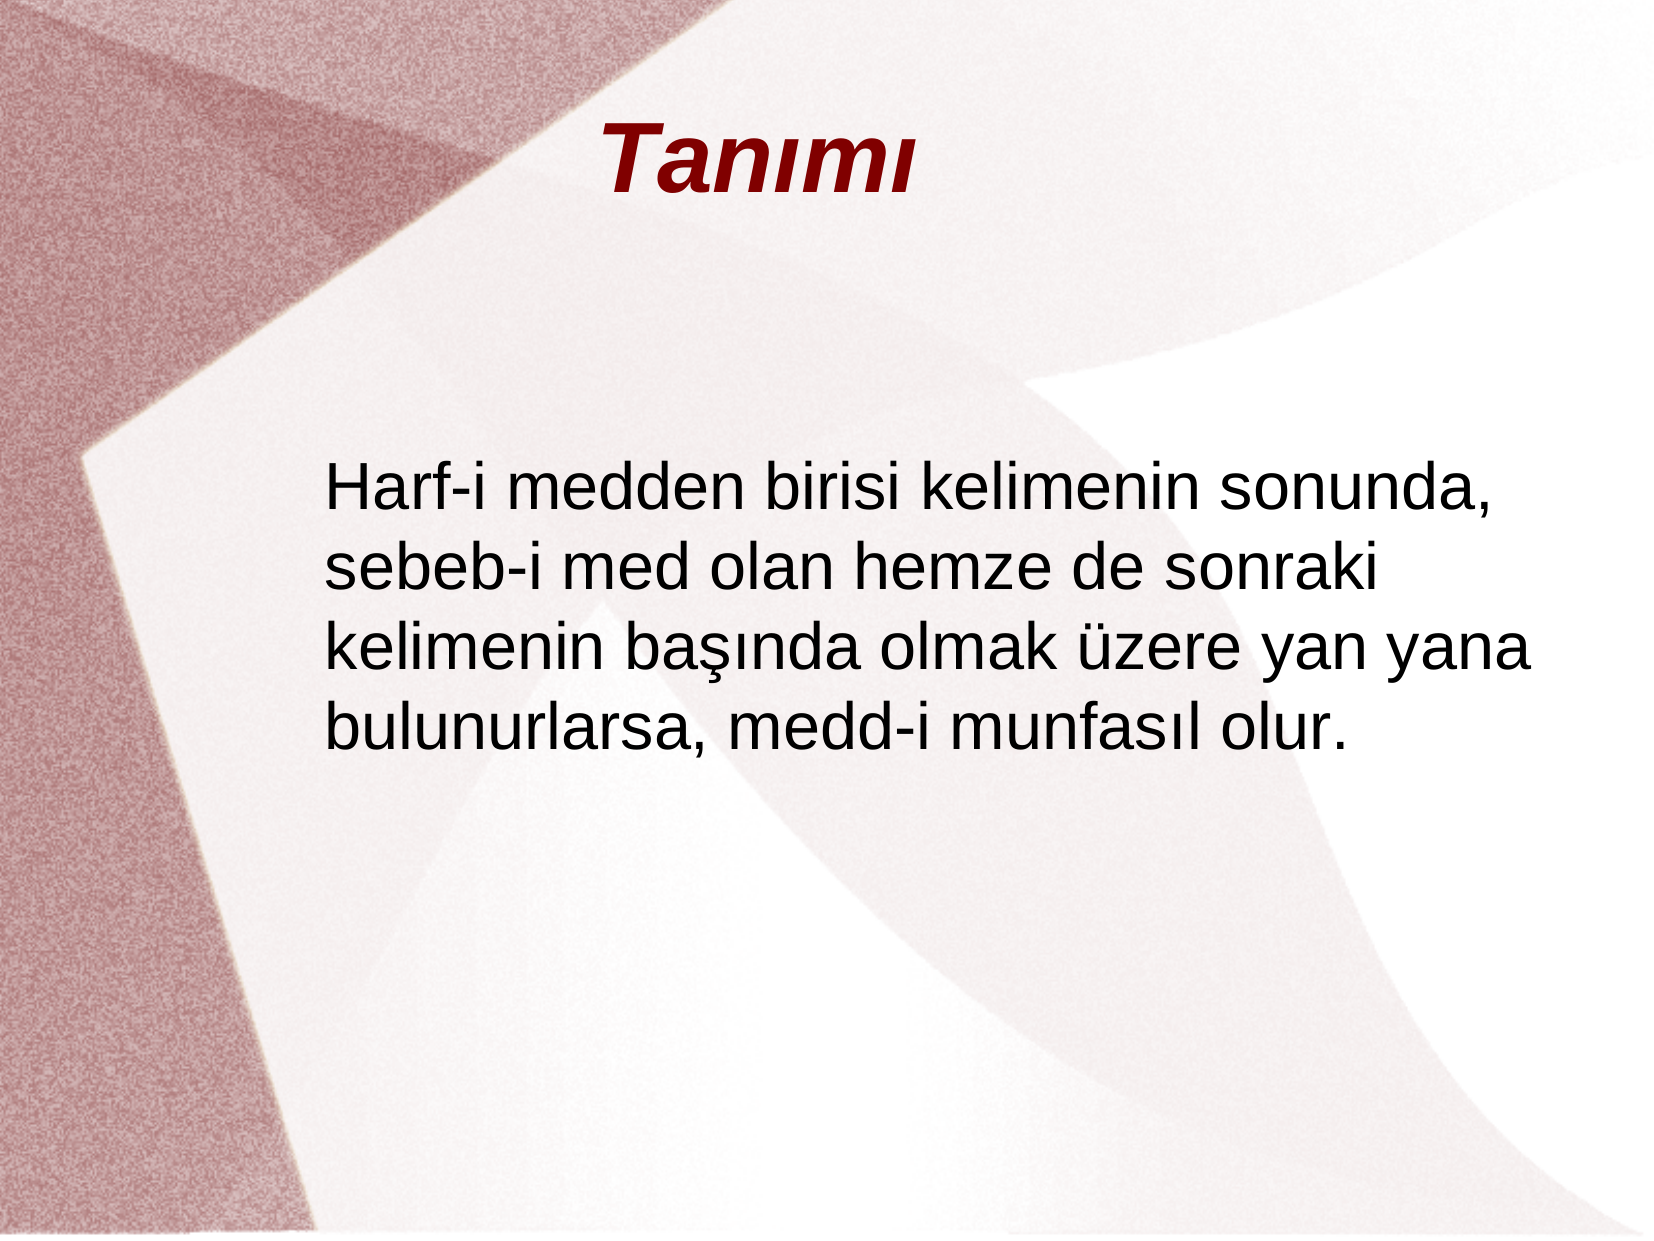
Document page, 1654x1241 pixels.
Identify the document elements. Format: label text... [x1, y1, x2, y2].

subtitle Harf-i medden birisi kelimenin sonunda, sebeb-i med olan hemze de sonraki kelimenin başında olmak üzere yan yana bulunurlarsa, medd-i munfasıl olur. [324, 297, 1601, 908]
title Tanımı [596, 56, 1607, 250]
